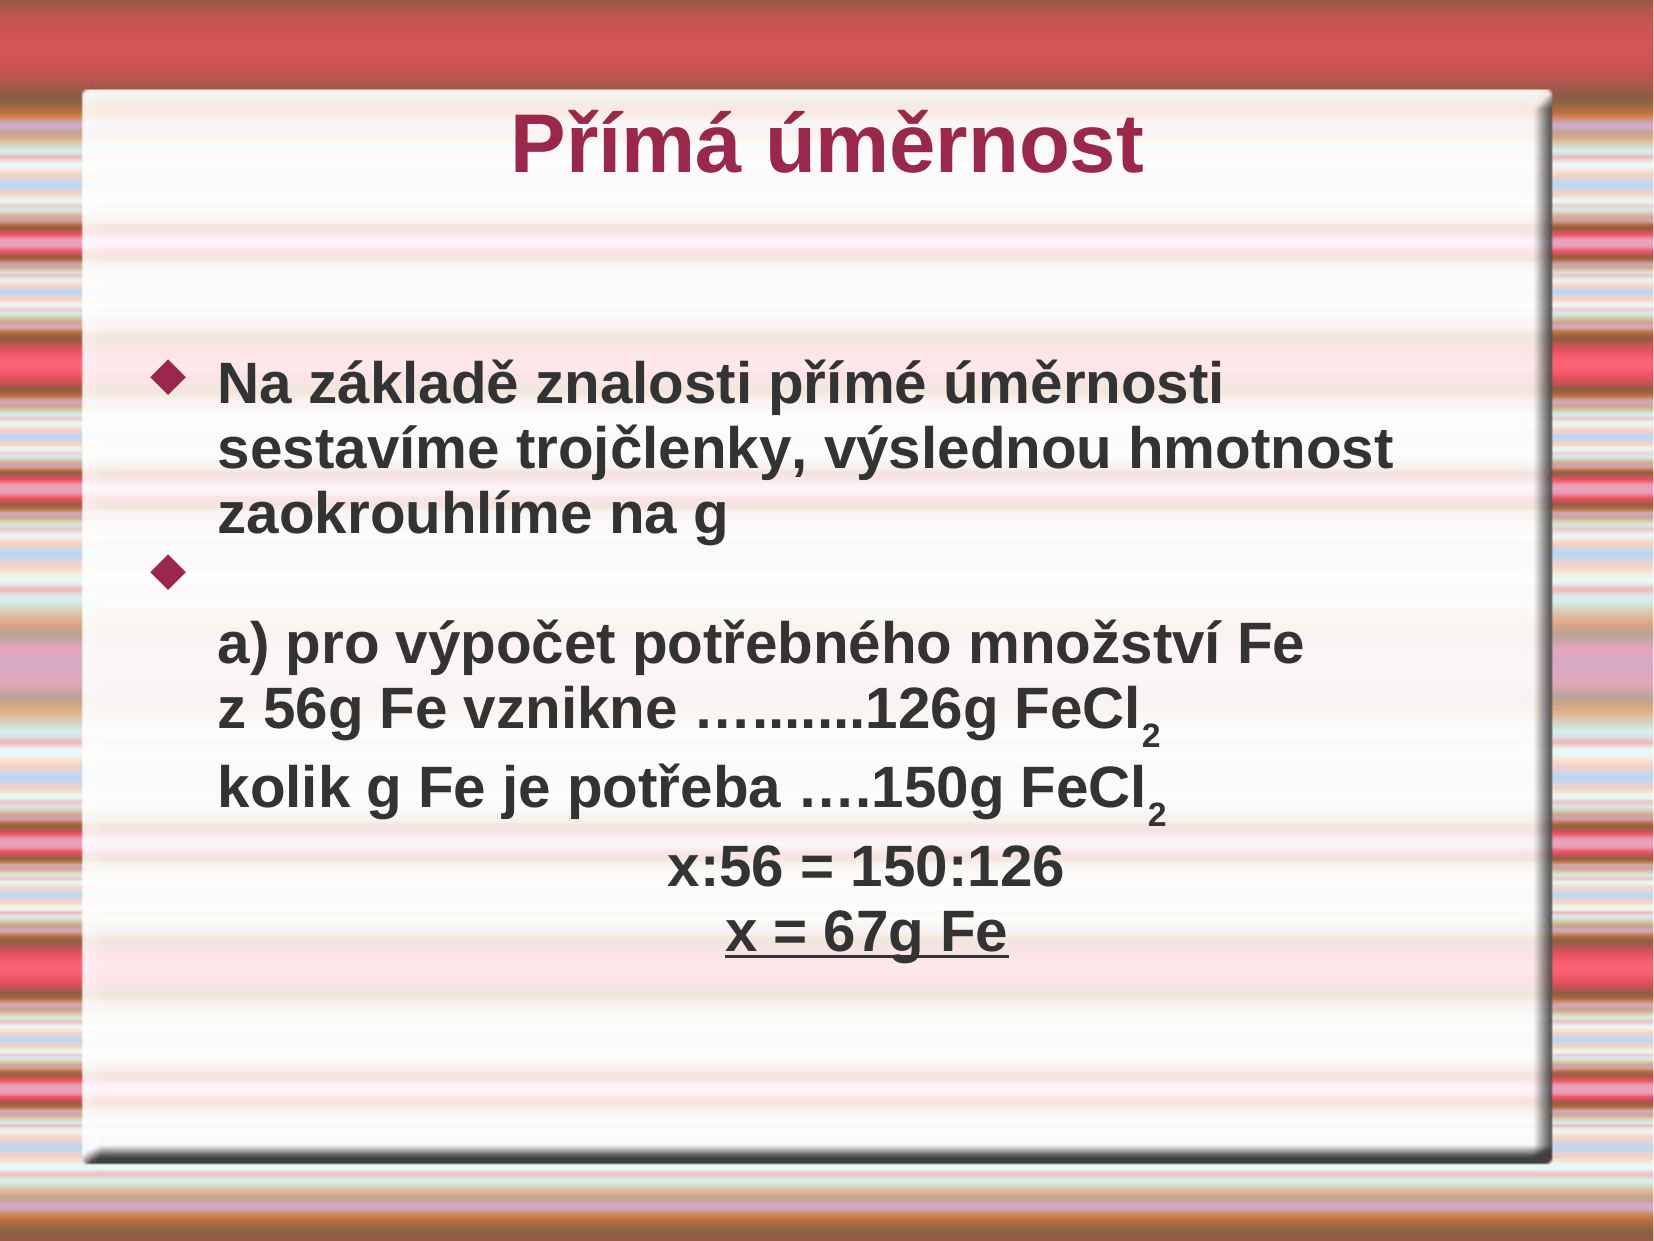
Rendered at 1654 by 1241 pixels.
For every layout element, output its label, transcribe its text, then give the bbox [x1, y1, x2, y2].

title Přímá úměrnost [121, 50, 1534, 237]
picture [0, 0, 1654, 1241]
list Na základě znalosti přímé úměrnosti sestavíme trojčlenky, výslednou hmotnost zaokrouhlíme na g a) pro výpočet potřebného množství Fe z 56g Fe vznikne ….......126g FeCl2 kolik g Fe je potřeba ….150g FeCl2 x:56 = 150:126 x = 67g Fe [134, 350, 1516, 1170]
